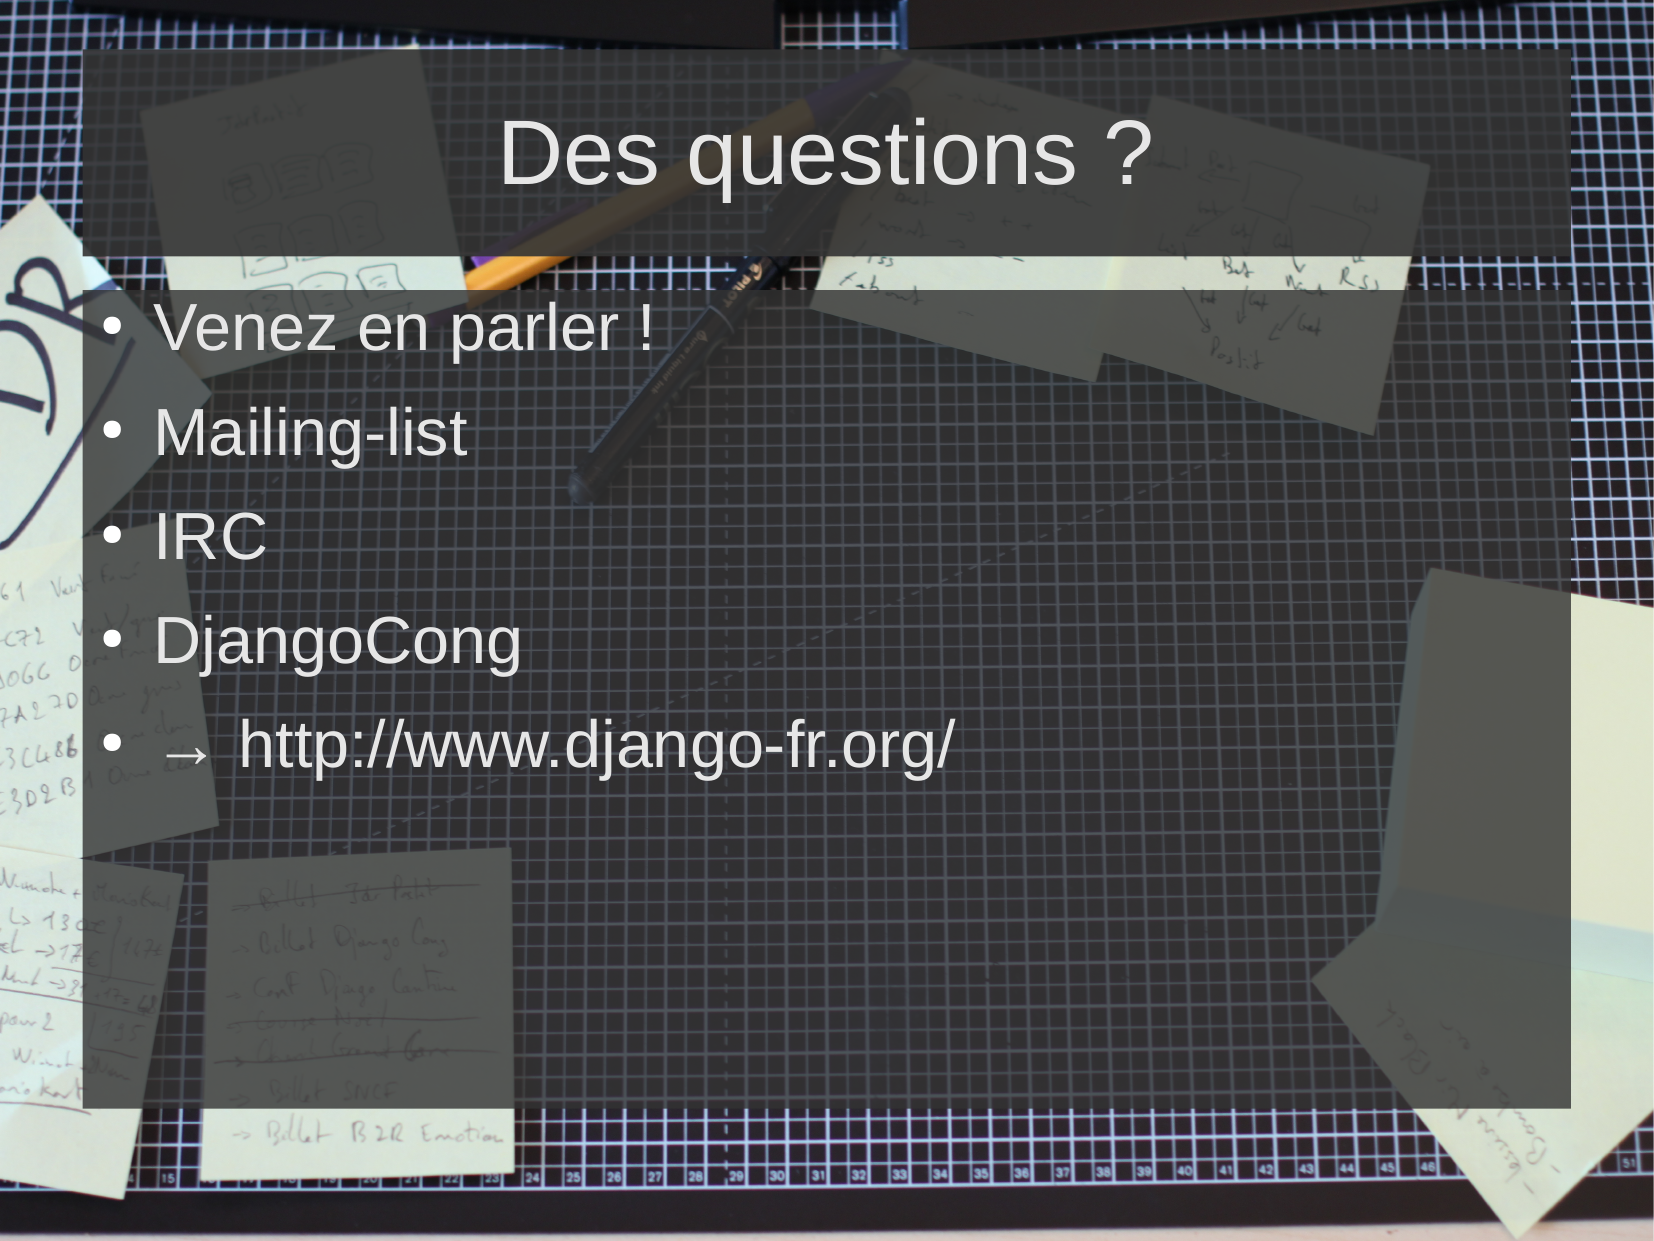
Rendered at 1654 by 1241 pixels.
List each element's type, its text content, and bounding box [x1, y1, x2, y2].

picture [0, 0, 1654, 1241]
title Des questions ? [82, 49, 1571, 257]
list Venez en parler ! Mailing-list IRC DjangoCong → http://www.django-fr.org/ [82, 290, 1571, 1109]
